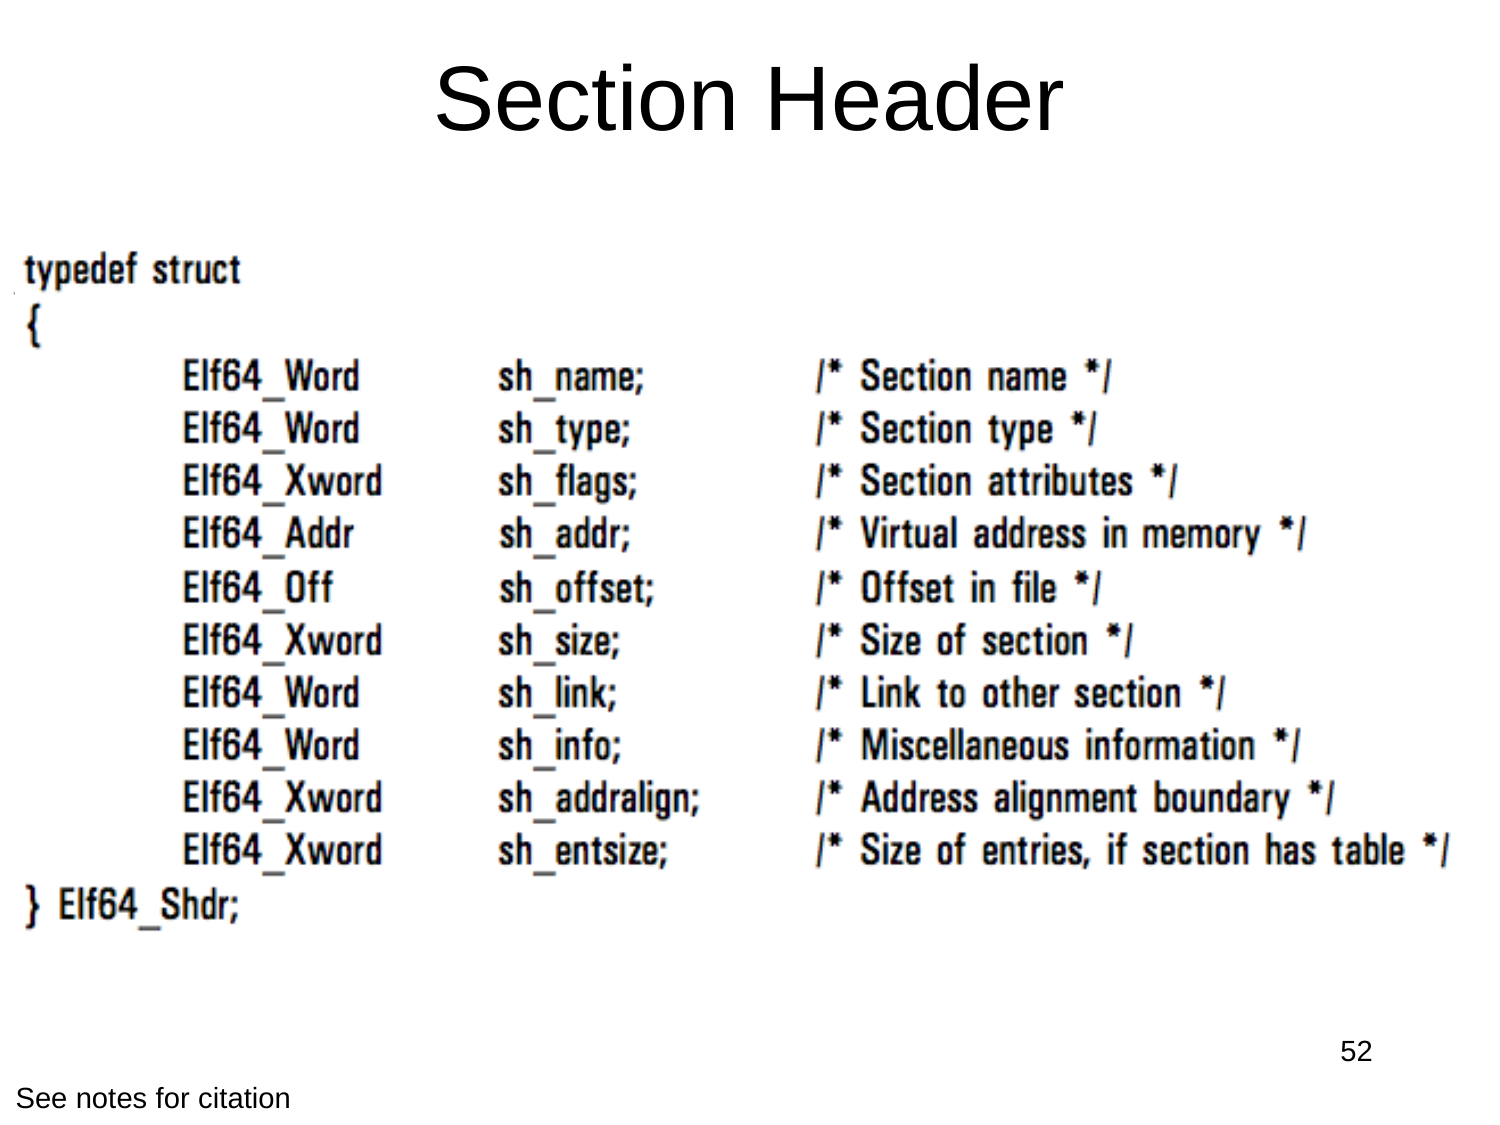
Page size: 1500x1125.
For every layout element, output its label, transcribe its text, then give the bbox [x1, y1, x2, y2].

picture [0, 243, 1467, 938]
text_box <number> [1074, 1025, 1388, 1101]
title Section Header [0, 0, 1500, 188]
text_box See notes for citation [0, 1072, 307, 1123]
